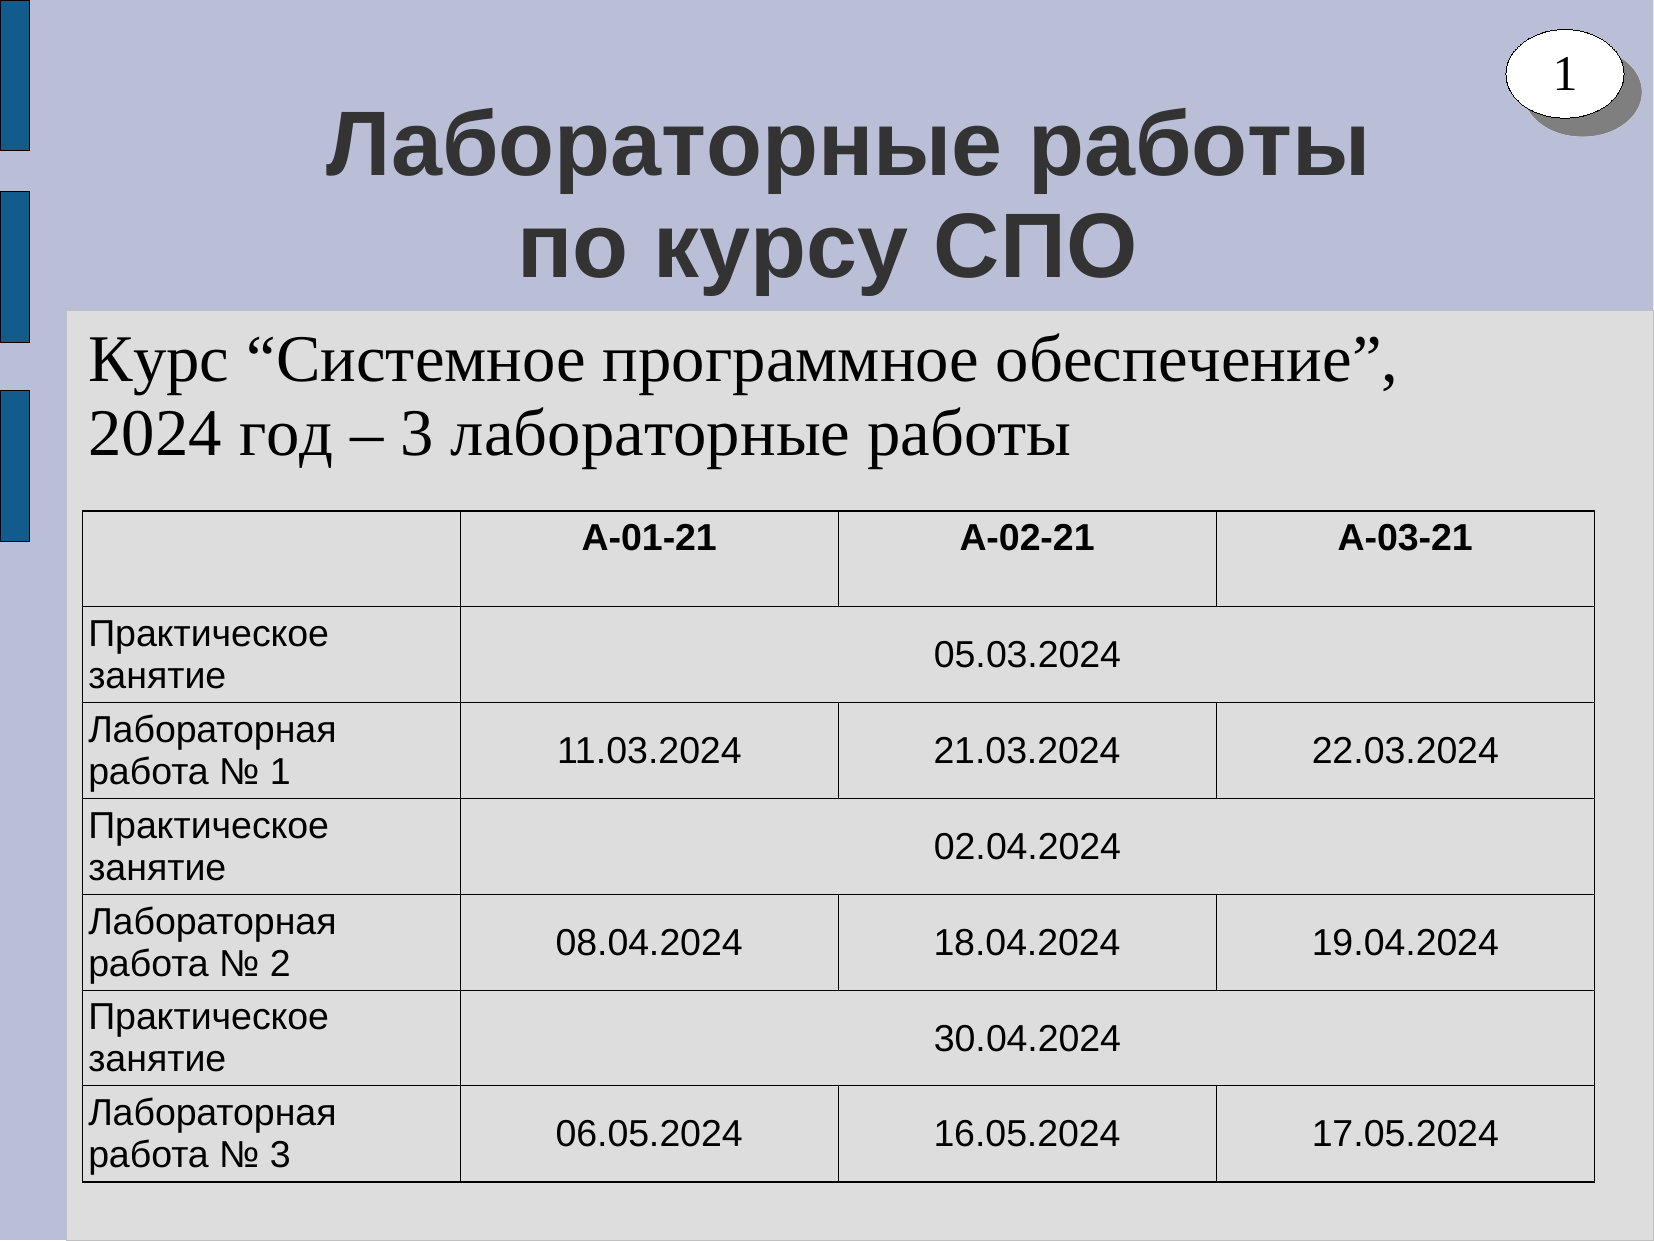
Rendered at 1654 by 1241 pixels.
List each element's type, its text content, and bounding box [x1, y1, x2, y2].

table_cell Лабораторная работа № 3 [83, 1086, 460, 1181]
table_header A-03-21 [1217, 512, 1594, 606]
table_cell 08.04.2024 [461, 895, 838, 990]
table_cell Лабораторная работа № 2 [83, 895, 460, 990]
table_header [83, 512, 460, 606]
table_cell 06.05.2024 [461, 1086, 838, 1181]
table_cell 19.04.2024 [1217, 895, 1594, 990]
table_cell Практическое занятие [83, 799, 460, 894]
text_box Курс “Системное программное обеспечение”, 2024 год – 3 лабораторные работы [88, 321, 1625, 532]
table_cell 05.03.2024 [461, 607, 1594, 702]
title Лабораторные работы по курсу СПО [121, 91, 1534, 299]
table_header A-02-21 [839, 512, 1216, 606]
table_cell 18.04.2024 [839, 895, 1216, 990]
table_cell Практическое занятие [83, 991, 460, 1085]
table_cell Практическое занятие [83, 607, 460, 702]
table_cell 11.03.2024 [461, 703, 838, 798]
table_cell Лабораторная работа № 1 [83, 703, 460, 798]
table_cell 30.04.2024 [461, 991, 1594, 1085]
table_cell 16.05.2024 [839, 1086, 1216, 1181]
table_cell 17.05.2024 [1217, 1086, 1594, 1181]
table_cell 21.03.2024 [839, 703, 1216, 798]
table_header A-01-21 [461, 512, 838, 606]
table_cell 22.03.2024 [1217, 703, 1594, 798]
table_cell 02.04.2024 [461, 799, 1594, 894]
text_box 1 [1505, 29, 1625, 119]
